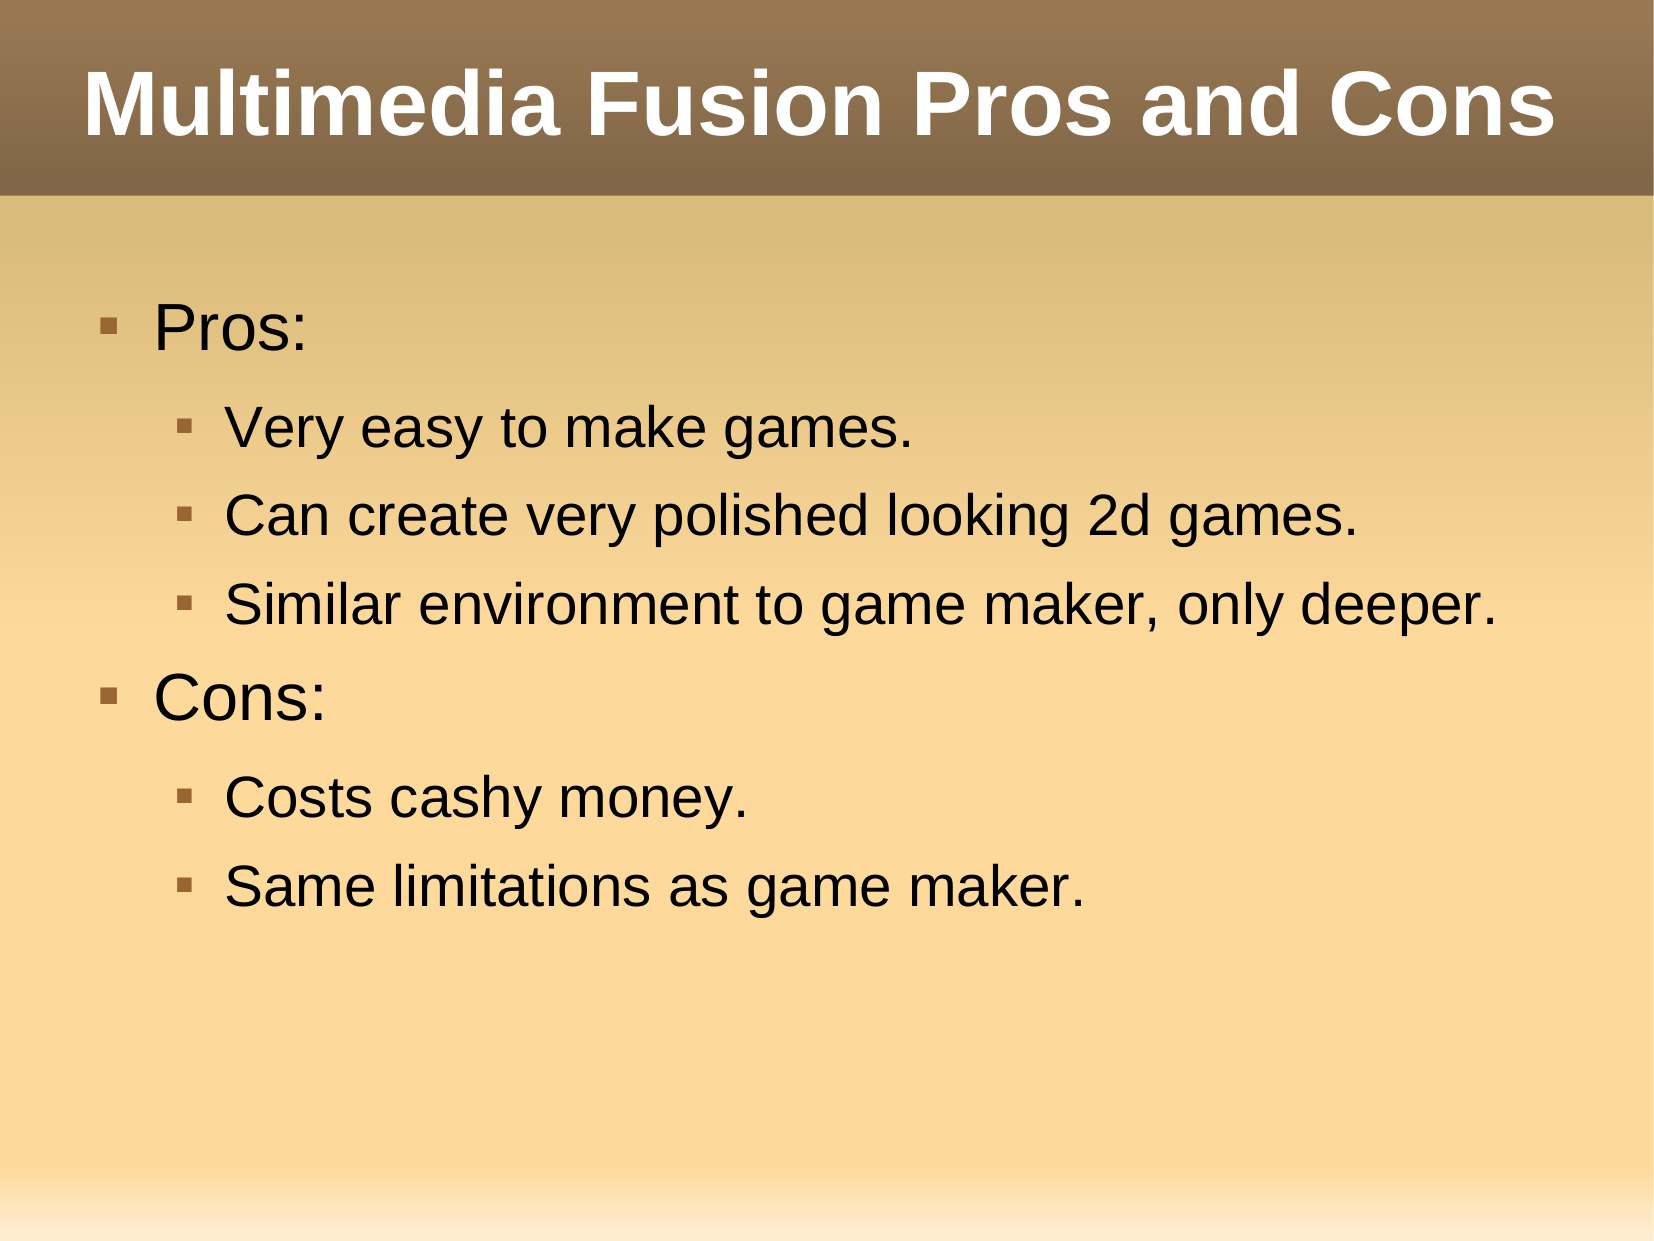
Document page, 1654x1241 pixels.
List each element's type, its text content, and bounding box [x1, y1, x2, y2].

picture [0, 0, 1654, 1241]
title Multimedia Fusion Pros and Cons [76, 0, 1565, 208]
list Pros: Very easy to make games. Can create very polished looking 2d games. Similar environment to game maker, only deeper. Cons: Costs cashy money. Same limitations as game maker. [82, 290, 1571, 1109]
